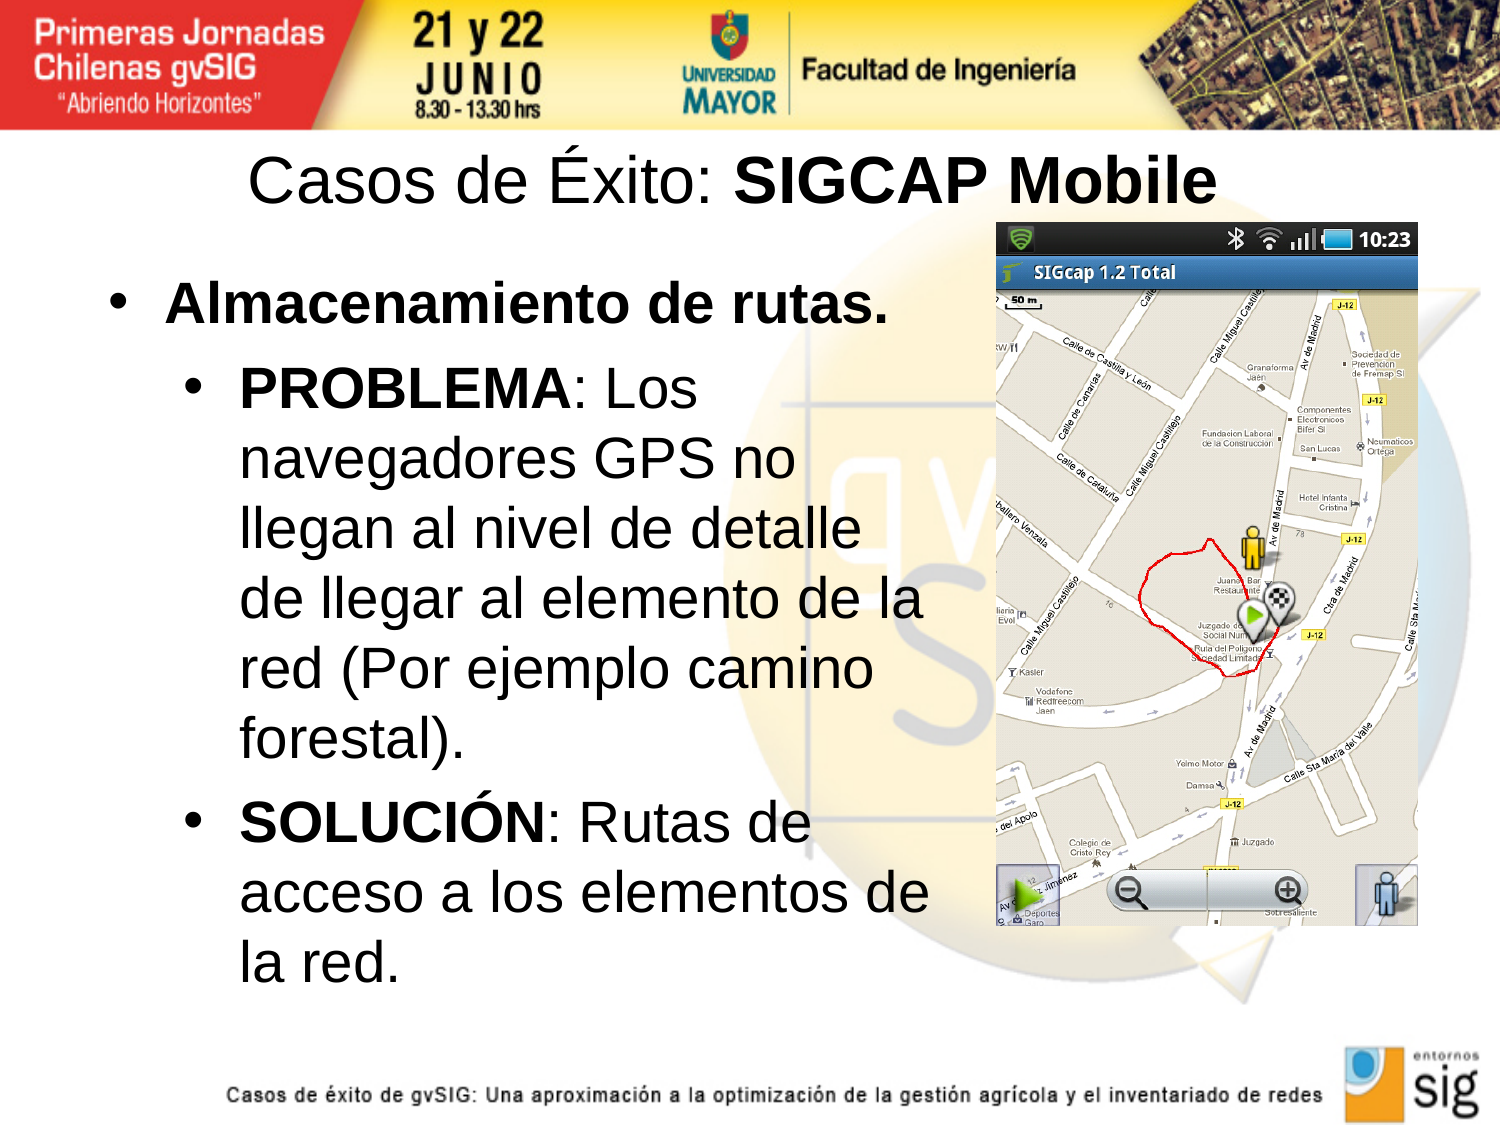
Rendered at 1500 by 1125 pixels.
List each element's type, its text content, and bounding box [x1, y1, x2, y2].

title Casos de Éxito: SIGCAP Mobile [58, 93, 1409, 261]
picture [0, 0, 1500, 1125]
text_box Almacenamiento de rutas. PROBLEMA: Los navegadores GPS no llegan al nivel de detalle de llegar al elemento de la red (Por ejemplo camino forestal). SOLUCIÓN: Rutas de acceso a los elementos de la red. [93, 257, 950, 1125]
list [70, 222, 938, 711]
